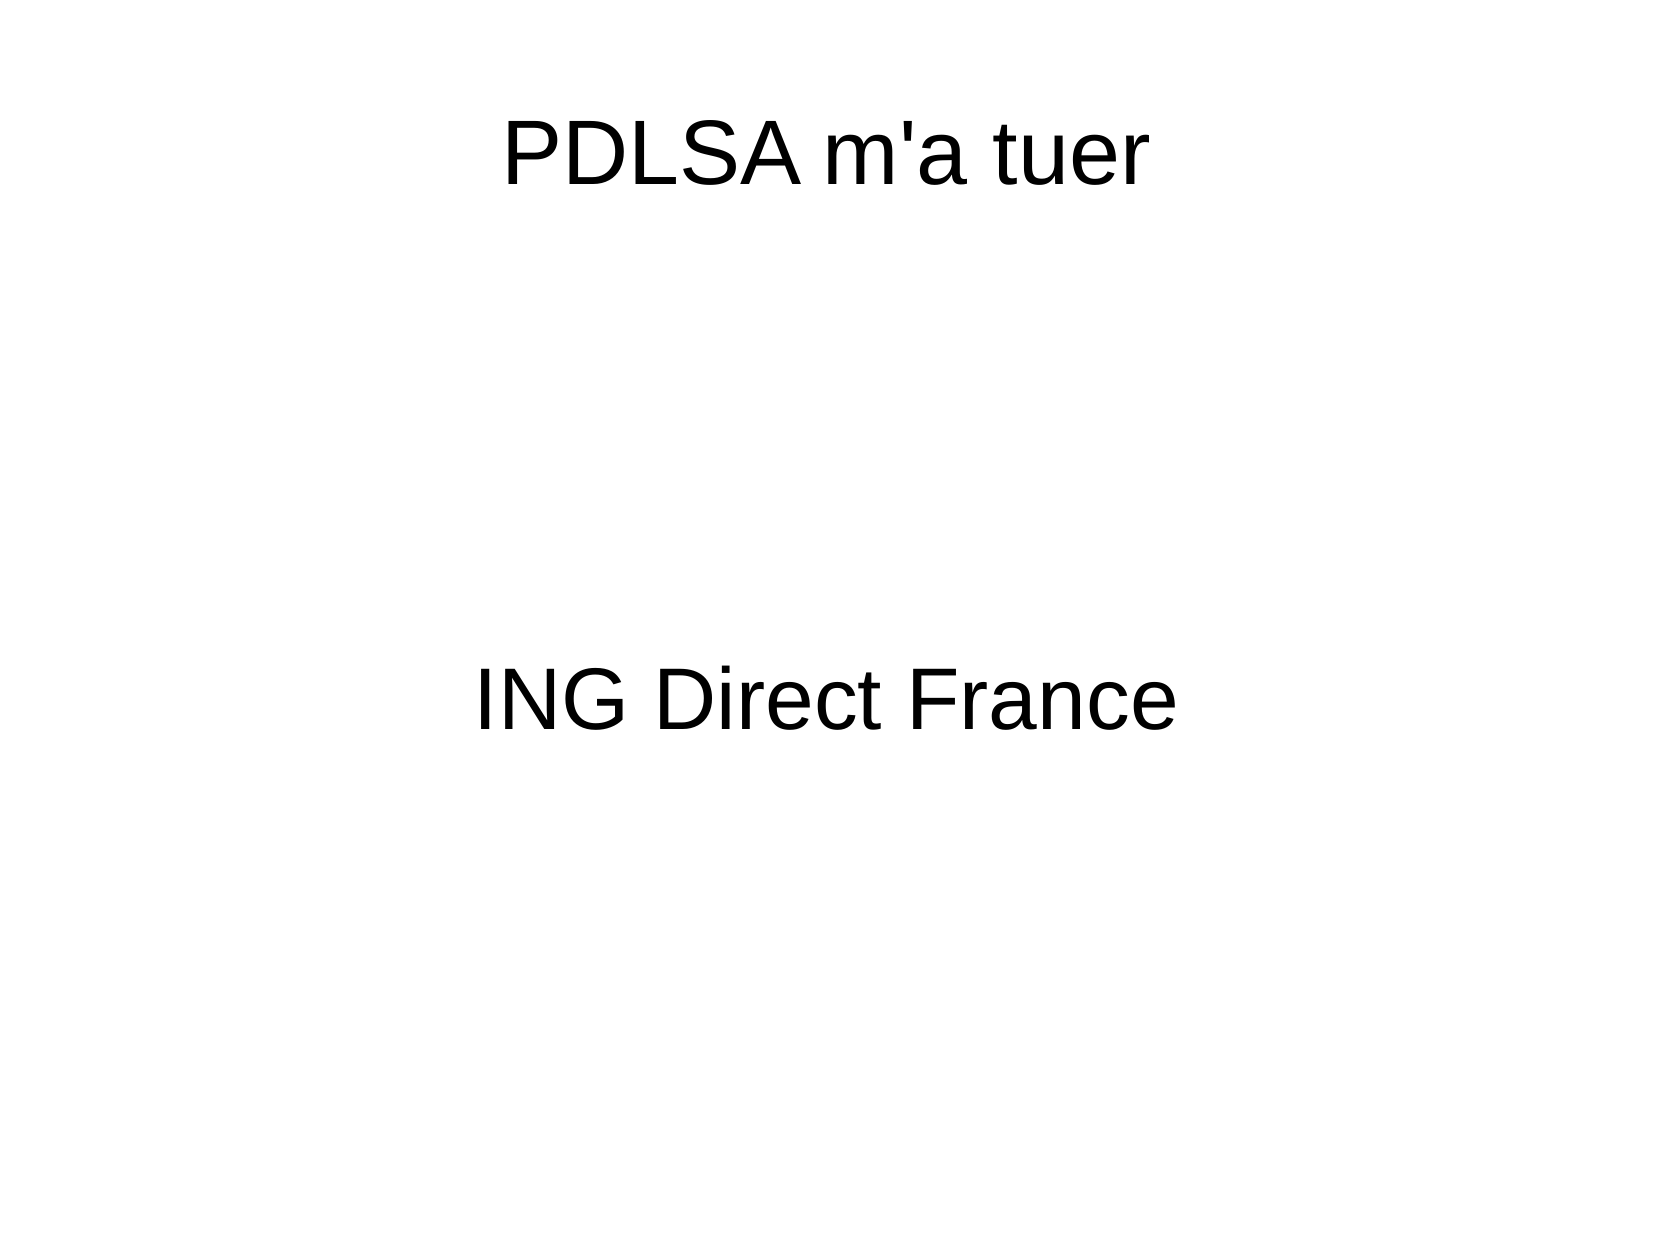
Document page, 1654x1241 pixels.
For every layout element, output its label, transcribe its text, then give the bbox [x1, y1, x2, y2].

subtitle ING Direct France [82, 297, 1571, 1102]
title PDLSA m'a tuer [82, 56, 1571, 250]
